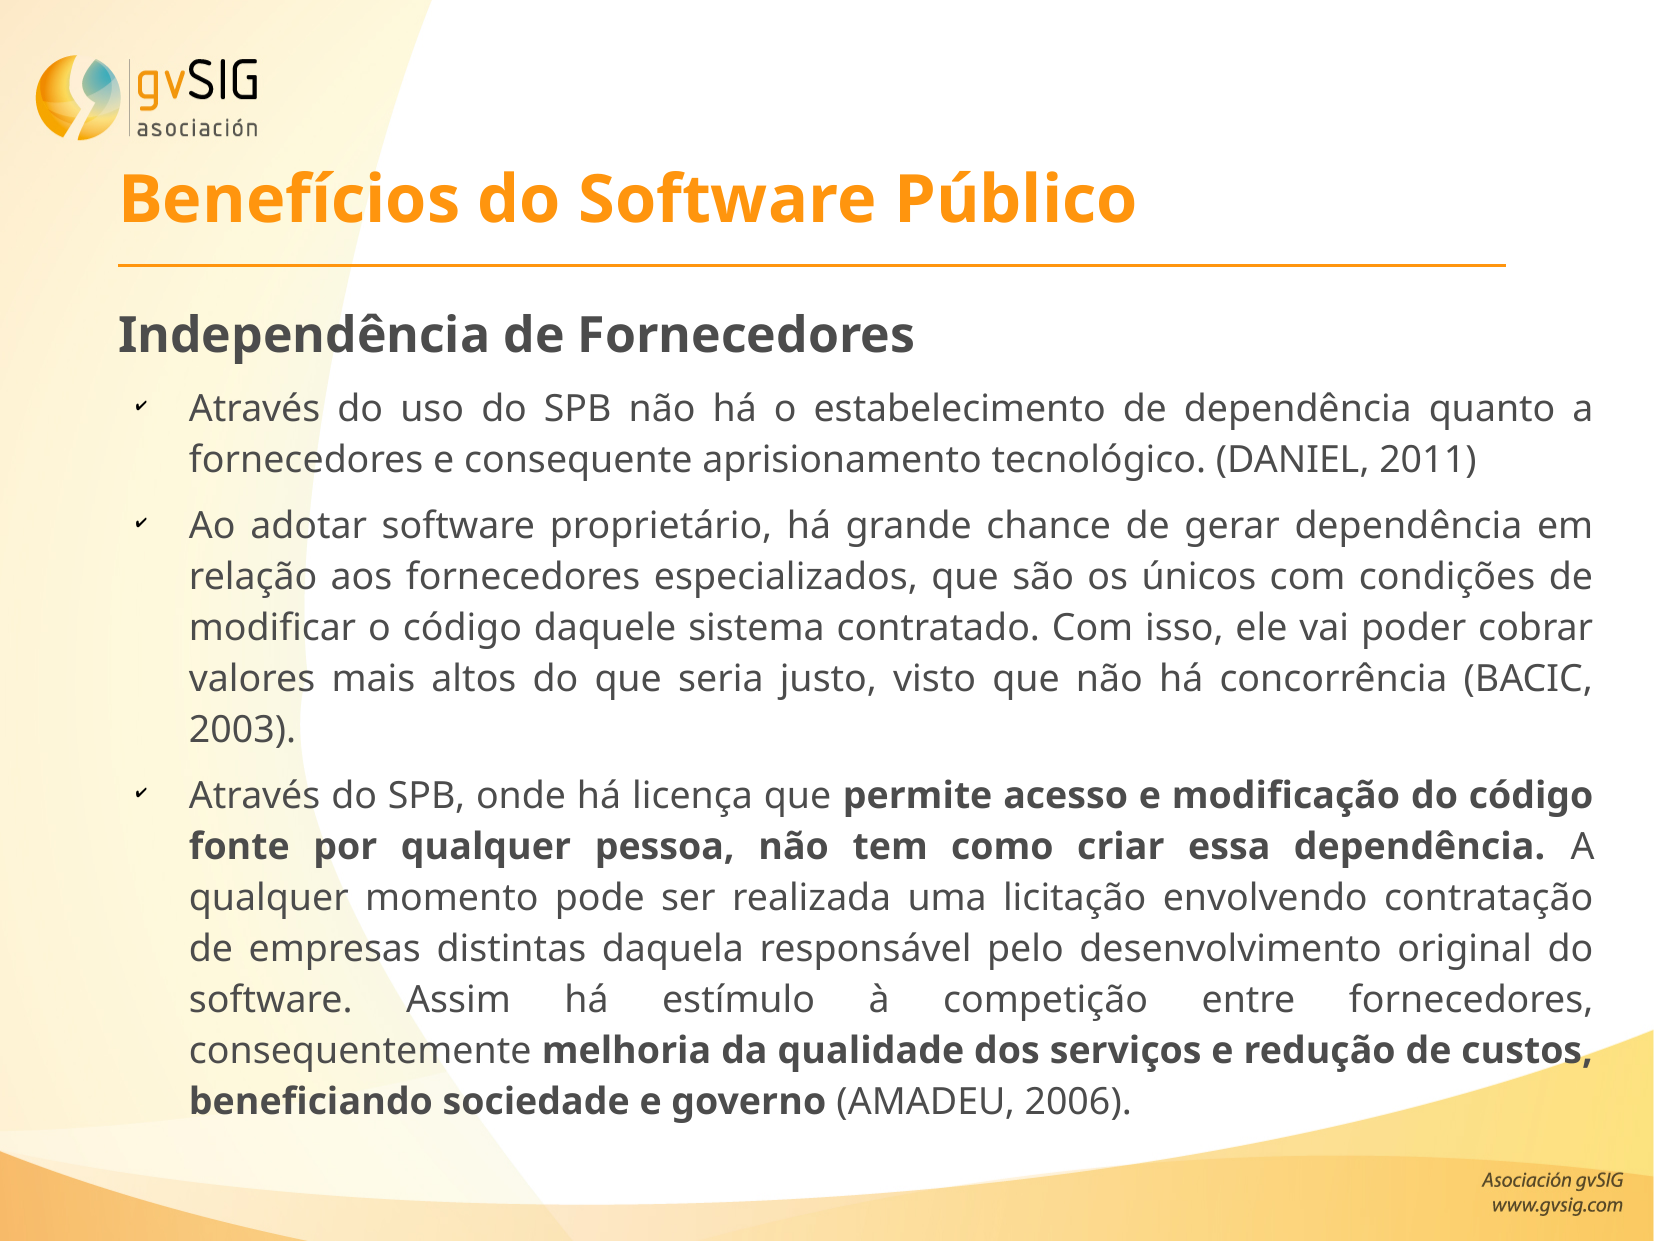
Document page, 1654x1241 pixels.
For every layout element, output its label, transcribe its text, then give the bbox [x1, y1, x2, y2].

title Benefícios do Software Público [118, 147, 1607, 246]
list Independência de Fornecedores Através do uso do SPB não há o estabelecimento de dependência quanto a fornecedores e consequente aprisionamento tecnológico. (DANIEL, 2011) Ao adotar software proprietário, há grande chance de gerar dependência em relação aos fornecedores especializados, que são os únicos com condições de modificar o código daquele sistema contratado. Com isso, ele vai poder cobrar valores mais altos do que seria justo, visto que não há concorrência (BACIC, 2003). Através do SPB, onde há licença que permite acesso e modificação do código fonte por qualquer pessoa, não tem como criar essa dependência. A qualquer momento pode ser realizada uma licitação envolvendo contratação de empresas distintas daquela responsável pelo desenvolvimento original do software. Assim há estímulo à competição entre fornecedores, consequentemente melhoria da qualidade dos serviços e redução de custos, beneficiando sociedade e governo (AMADEU, 2006). [118, 298, 1595, 1106]
picture [0, 0, 1654, 1241]
